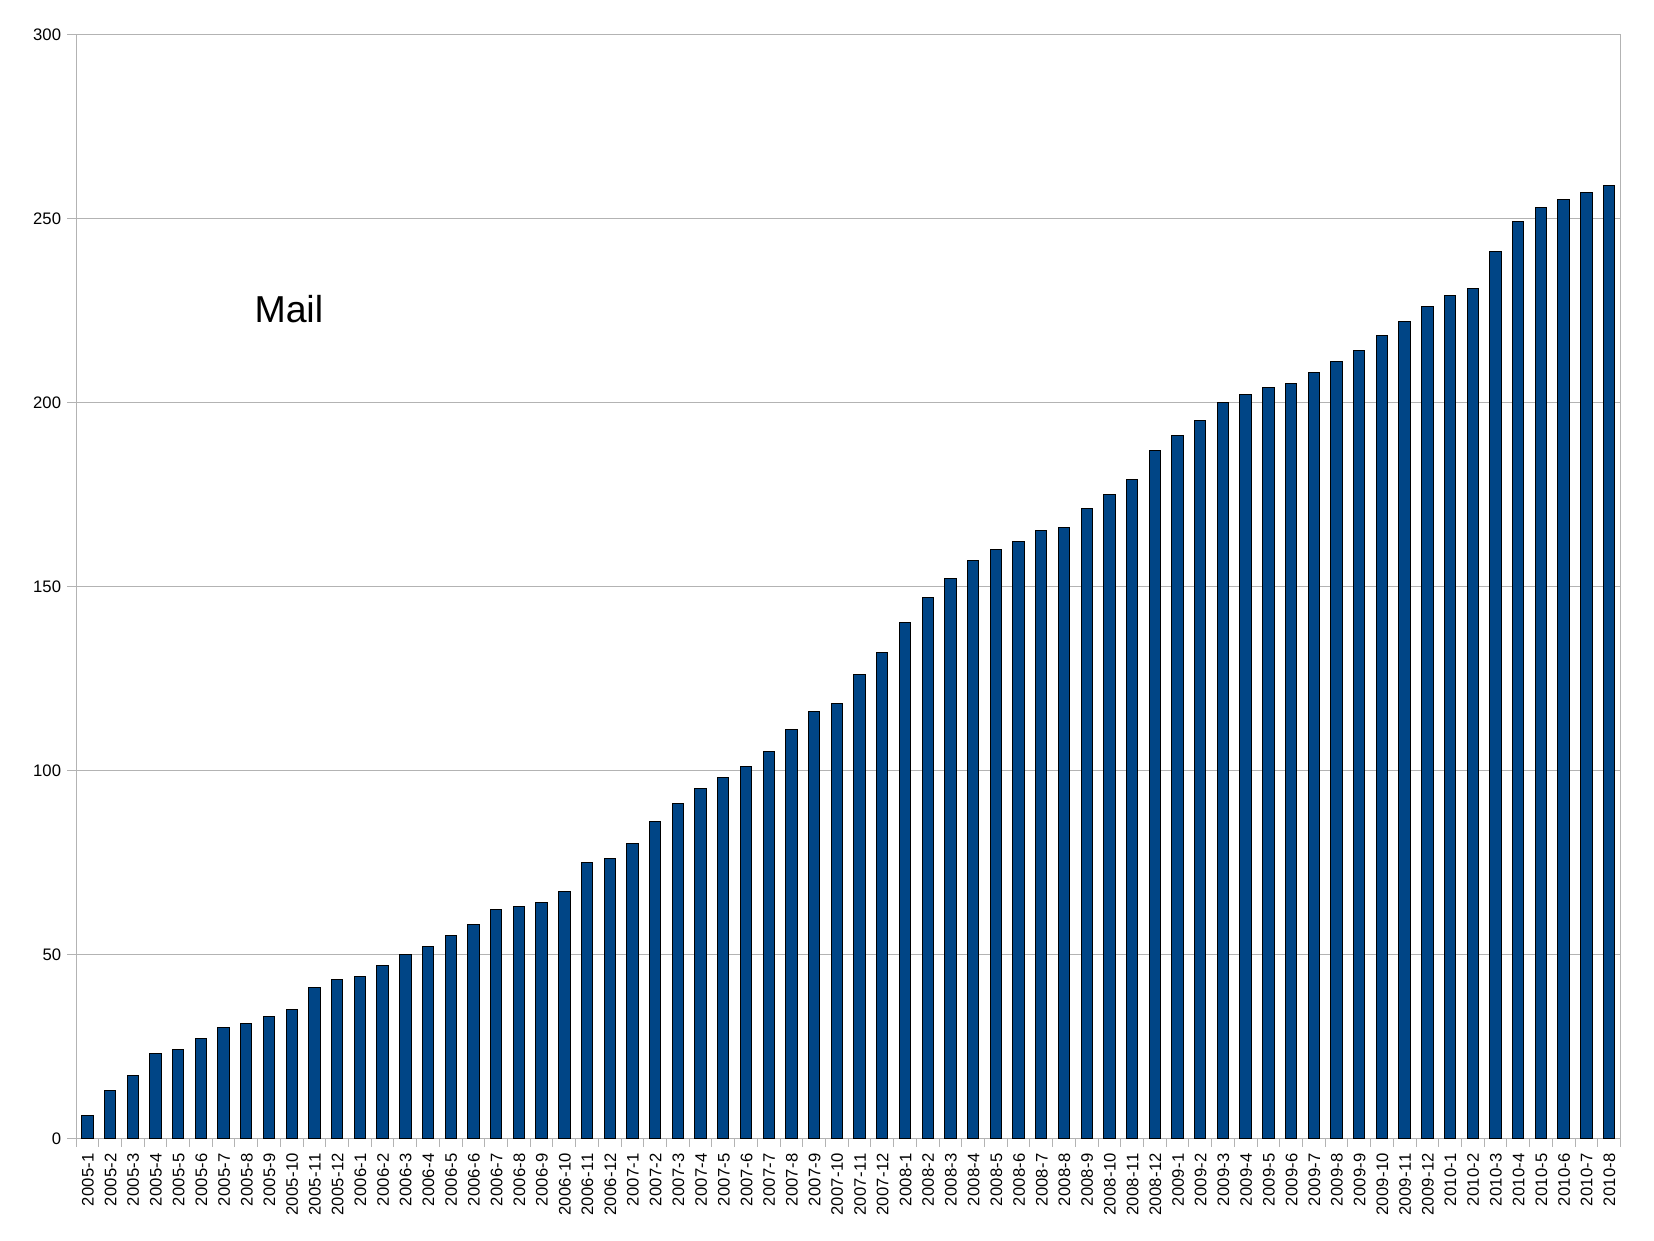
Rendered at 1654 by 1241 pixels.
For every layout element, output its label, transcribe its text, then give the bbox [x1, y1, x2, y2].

chart [0, 0, 1654, 1241]
text_box Mail [239, 280, 338, 338]
